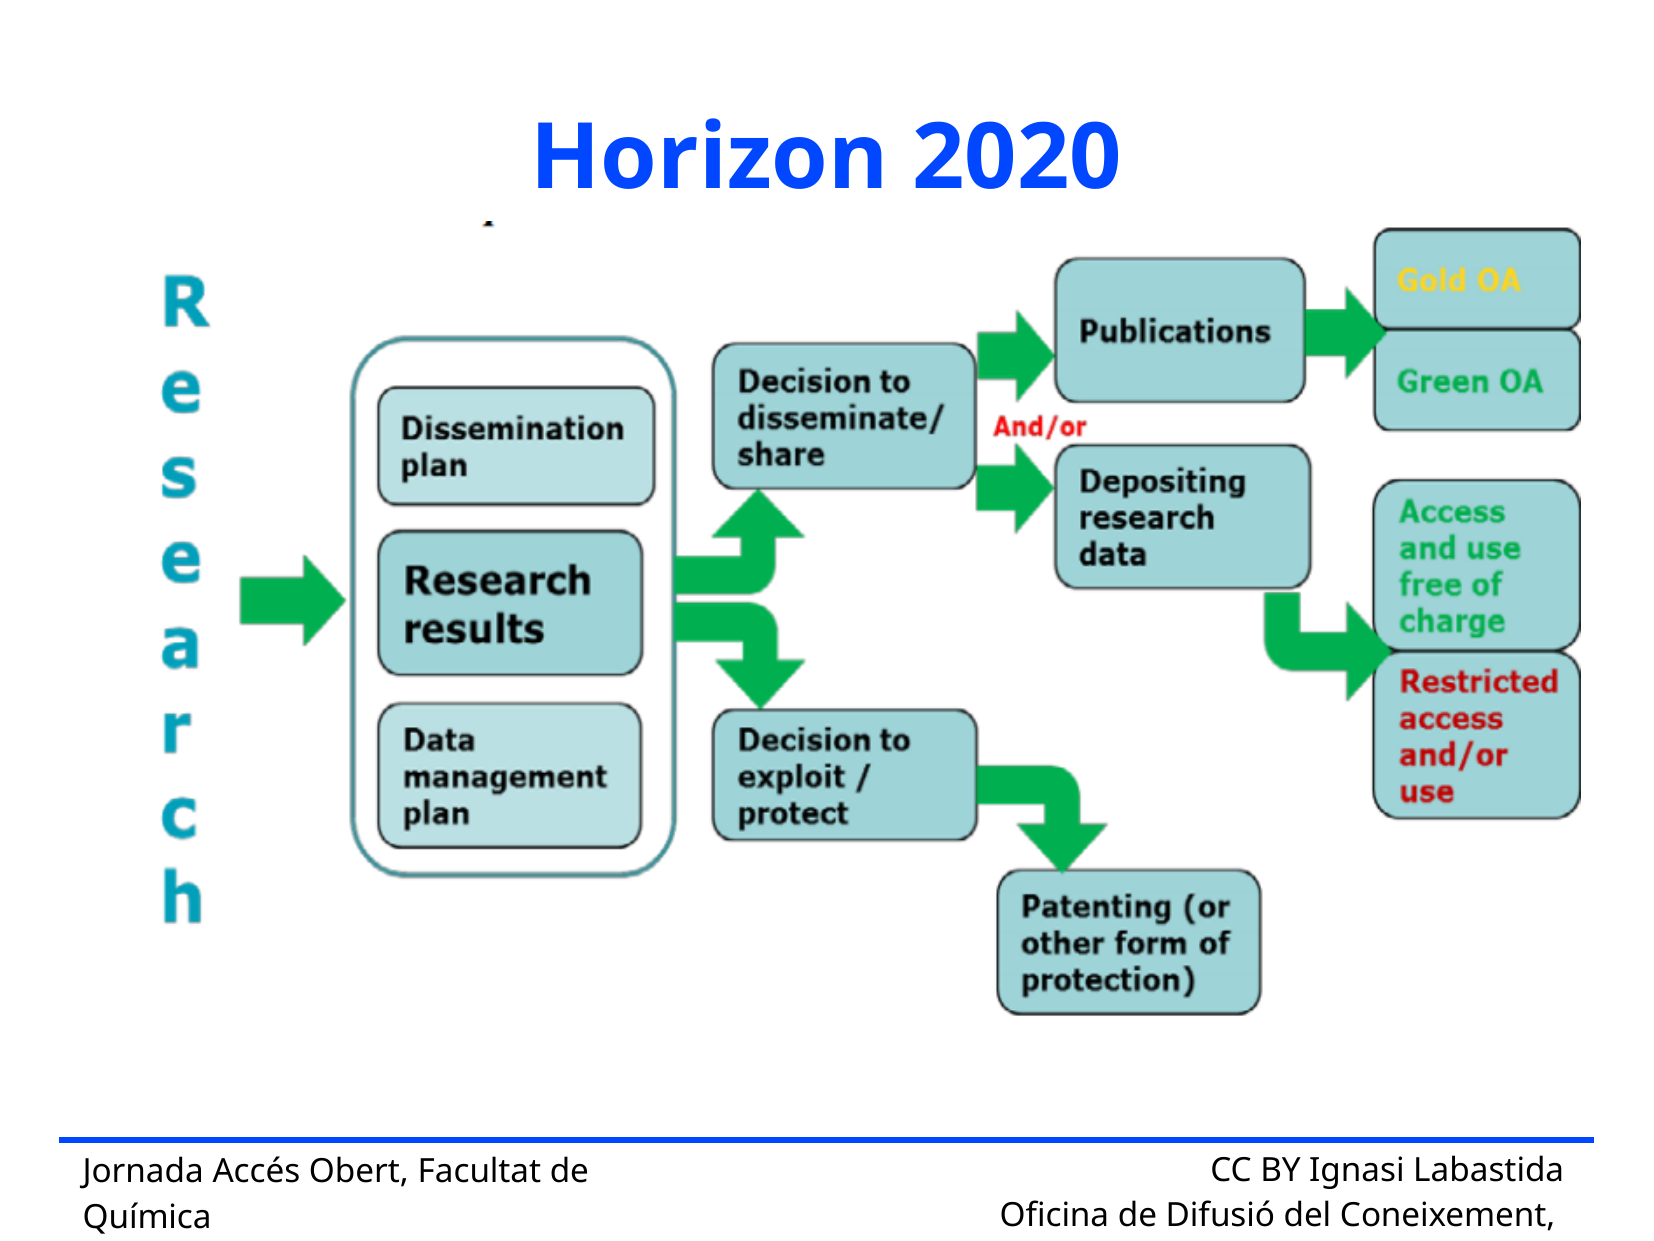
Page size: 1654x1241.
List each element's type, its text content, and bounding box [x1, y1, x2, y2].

picture [91, 221, 1581, 1049]
title Horizon 2020 [82, 49, 1571, 257]
